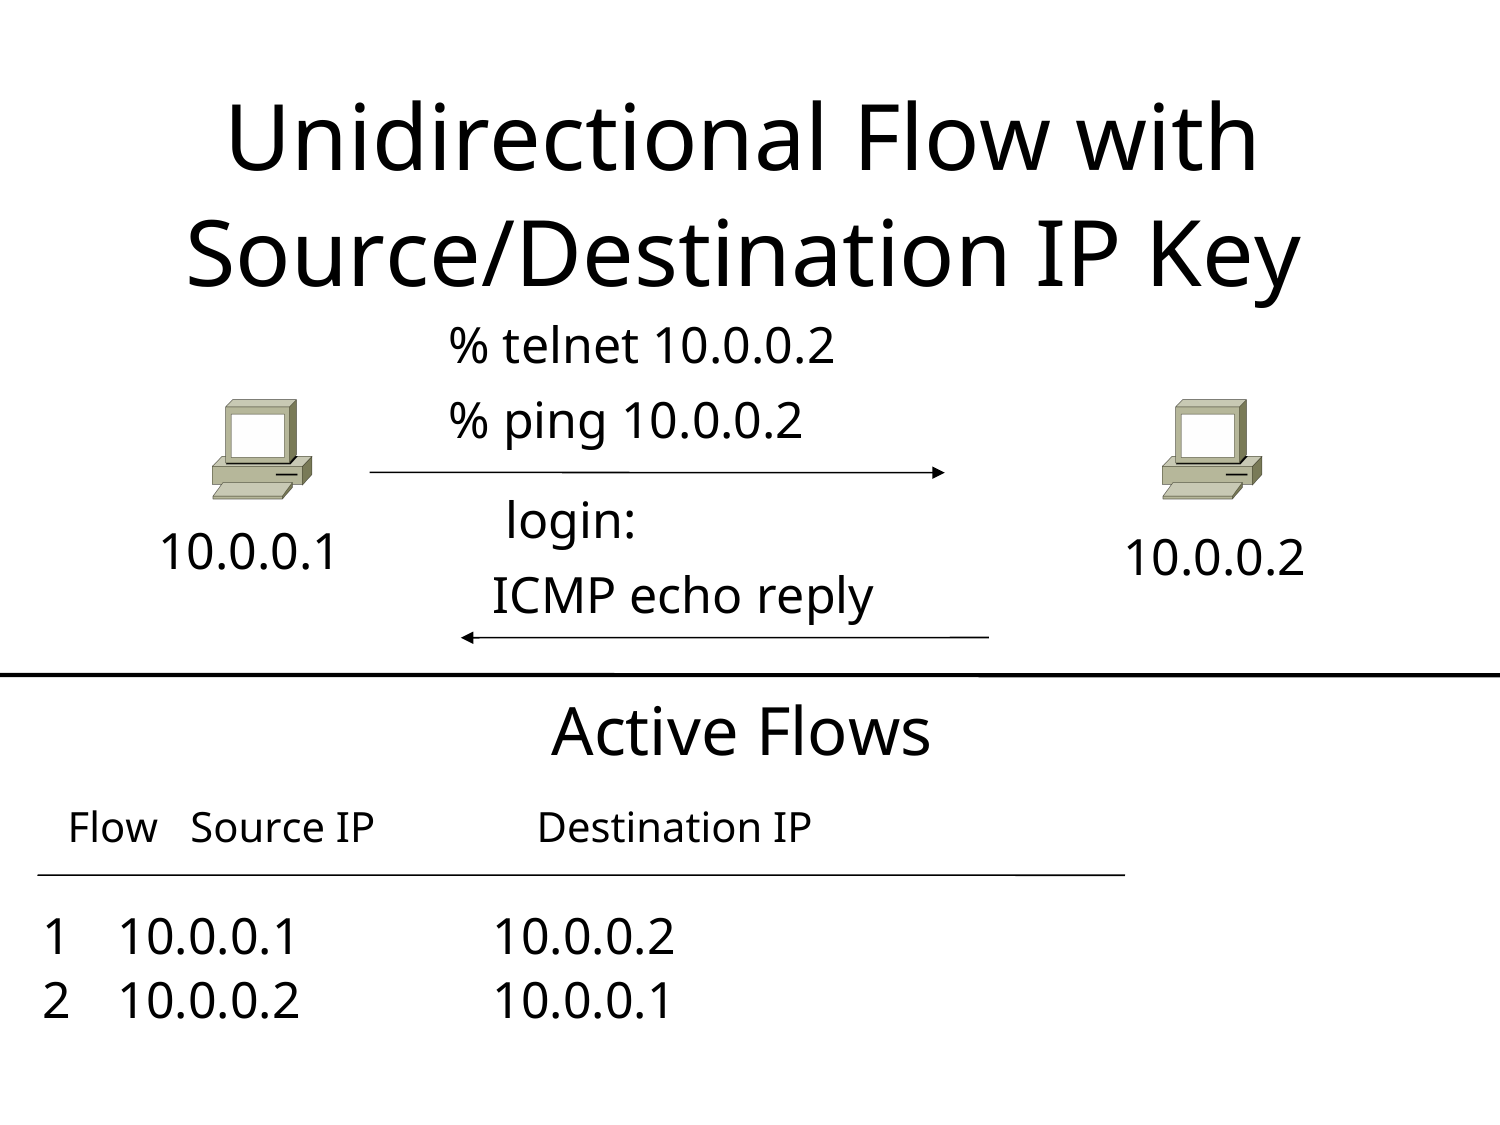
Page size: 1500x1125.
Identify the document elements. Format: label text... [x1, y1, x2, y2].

text_box Active Flows [529, 687, 941, 772]
text_box % ping 10.0.0.2 [443, 387, 812, 452]
text_box Flow Source IP Destination IP [62, 799, 1463, 865]
text_box 1 10.0.0.1 10.0.0.2 2 10.0.0.2 10.0.0.1 [37, 903, 833, 1031]
picture [1162, 399, 1263, 501]
text_box login: [500, 487, 726, 562]
picture [212, 399, 313, 501]
title Unidirectional Flow with Source/Destination IP Key [112, 62, 1388, 325]
text_box 10.0.0.2 [1117, 525, 1313, 589]
text_box 10.0.0.1 [152, 519, 348, 583]
text_box % telnet 10.0.0.2 [443, 312, 843, 377]
text_box ICMP echo reply [487, 562, 934, 638]
